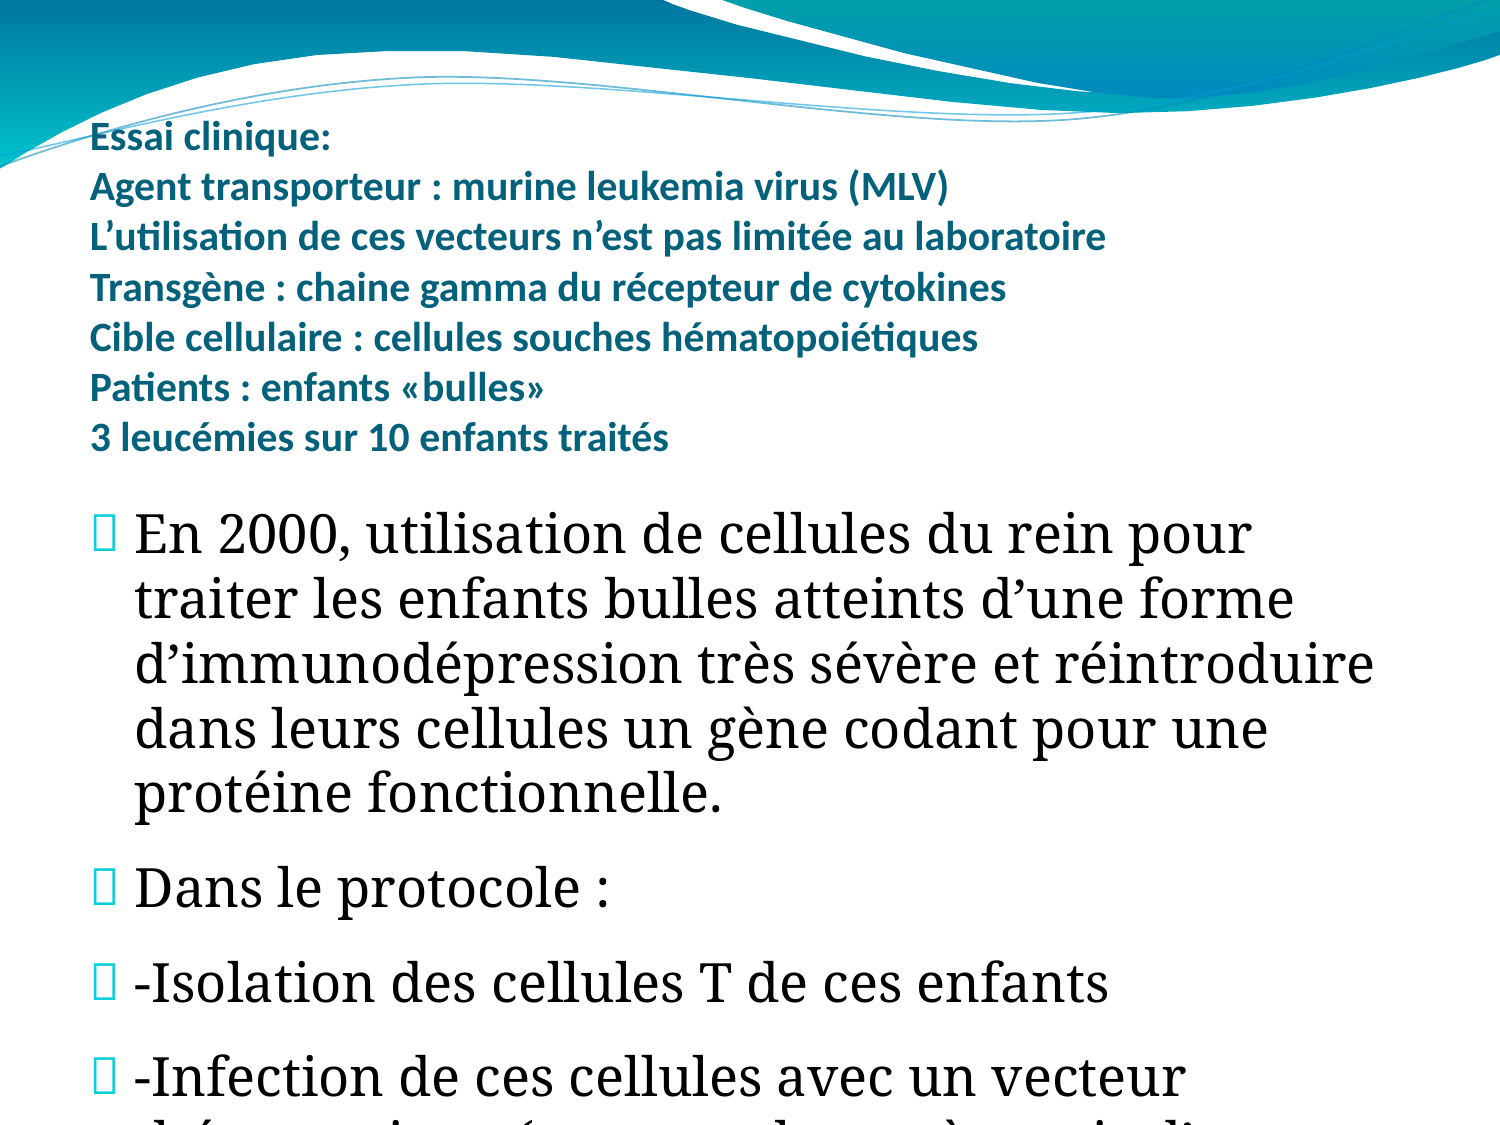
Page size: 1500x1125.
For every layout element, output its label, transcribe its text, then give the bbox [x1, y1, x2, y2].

list En 2000, utilisation de cellules du rein pour traiter les enfants bulles atteints d’une forme d’immunodépression très sévère et réintroduire dans leurs cellules un gène codant pour une protéine fonctionnelle. Dans le protocole : -Isolation des cellules T de ces enfants -Infection de ces cellules avec un vecteur thérapeutique (vecteur obtenu à partir d’un rétrovirus de la leucémie des souries dans lequel on a inséré le gène thérapeutique). C’est une infection ex vivo. -Ces cellules infectées sont ensuite regreffées aux patients. Résultats : ces patients ont pu réacquérir un système immunitaire fonctionnel, donc cet essais thérapeutique a été d’abord un succès. Cependant après la thérapie 3 sur 10 de ces enfants ont développé une forme de leucémie car le gène thérapeutique s’est intégré à proximité d’un proto-oncogène. Ainsi activation de la transcription de ce proto-oncogène par métagenèse insertionnelle (ou mutagenèse insertionnelle. A vérifier…) . En effet l’expression des gènes cellulaires est très régulée grâce aux promoteurs. Cependant lors de l’insertion du provirus l’expression est déréglée car les régions LTR recrutent des facteurs de transcription et qui peuvent activer les gènes adjacents. Donc ici activation du proto-oncogène entrainant une prolifération cellulaire incontrôlée qui peut porter à la mise en place de cancers. [75, 491, 1425, 1125]
title Essai clinique: Agent transporteur : murine leukemia virus (MLV) L’utilisation de ces vecteurs n’est pas limitée au laboratoire Transgène : chaine gamma du récepteur de cytokines Cible cellulaire : cellules souches hématopoiétiques Patients : enfants «bulles» 3 leucémies sur 10 enfants traités [75, 101, 1425, 491]
